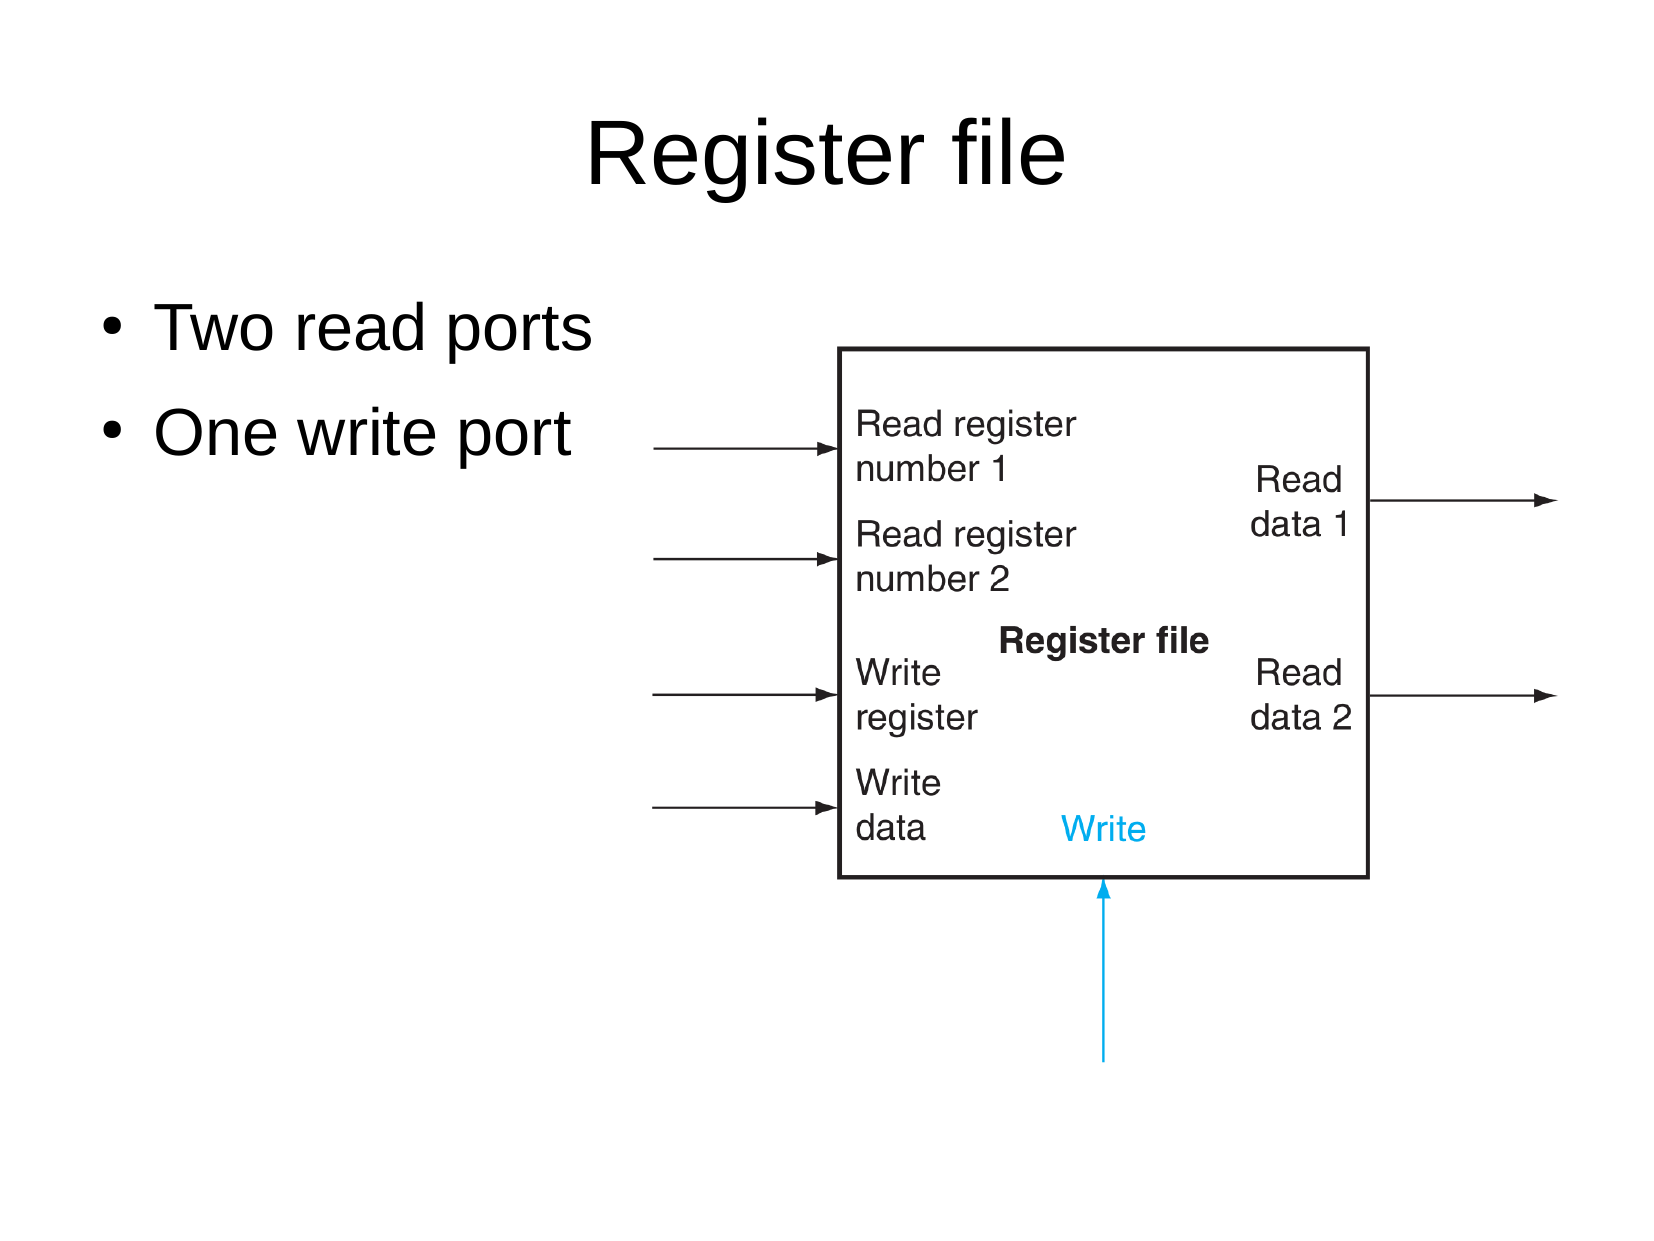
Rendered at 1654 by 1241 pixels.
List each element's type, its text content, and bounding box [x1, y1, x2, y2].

picture [625, 288, 1599, 1088]
title Register file [82, 49, 1571, 257]
list Two read ports One write port [82, 290, 625, 1010]
